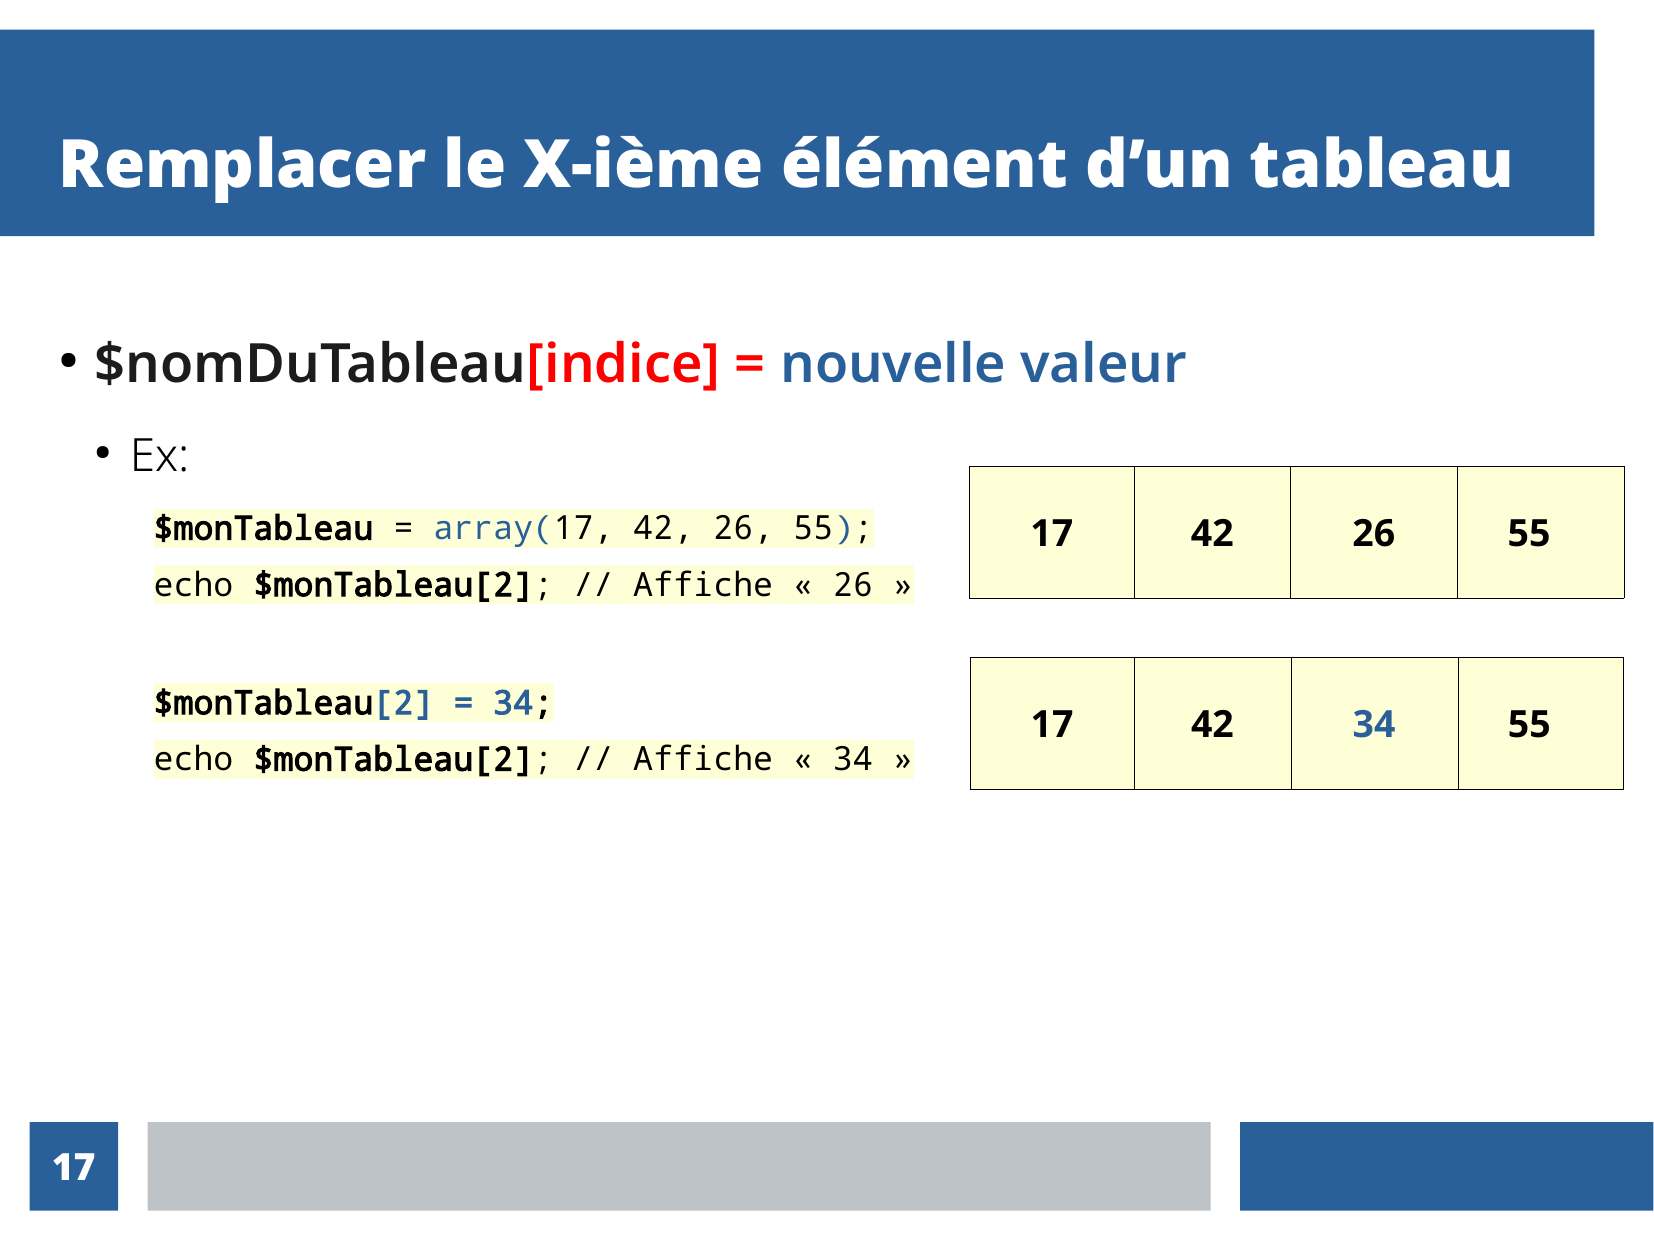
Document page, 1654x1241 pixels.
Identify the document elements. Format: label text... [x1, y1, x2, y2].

table_header 42 [1135, 467, 1290, 598]
table_header 42 [1135, 658, 1291, 789]
table_header 17 [970, 467, 1134, 598]
table_header 26 [1291, 467, 1457, 598]
table_header 34 [1292, 658, 1458, 789]
table_header 55 [1459, 658, 1623, 789]
list $nomDuTableau[indice] = nouvelle valeur Ex: $monTableau = array(17, 42, 26, 55); echo $monTableau[2]; // Affiche « 26 » $monTableau[2] = 34; echo $monTableau[2]; // Affiche « 34 » [59, 324, 1565, 1093]
title Remplacer le X-ième élément d’un tableau [59, 59, 1595, 207]
table_header 17 [971, 658, 1134, 789]
table_header 55 [1458, 467, 1624, 598]
